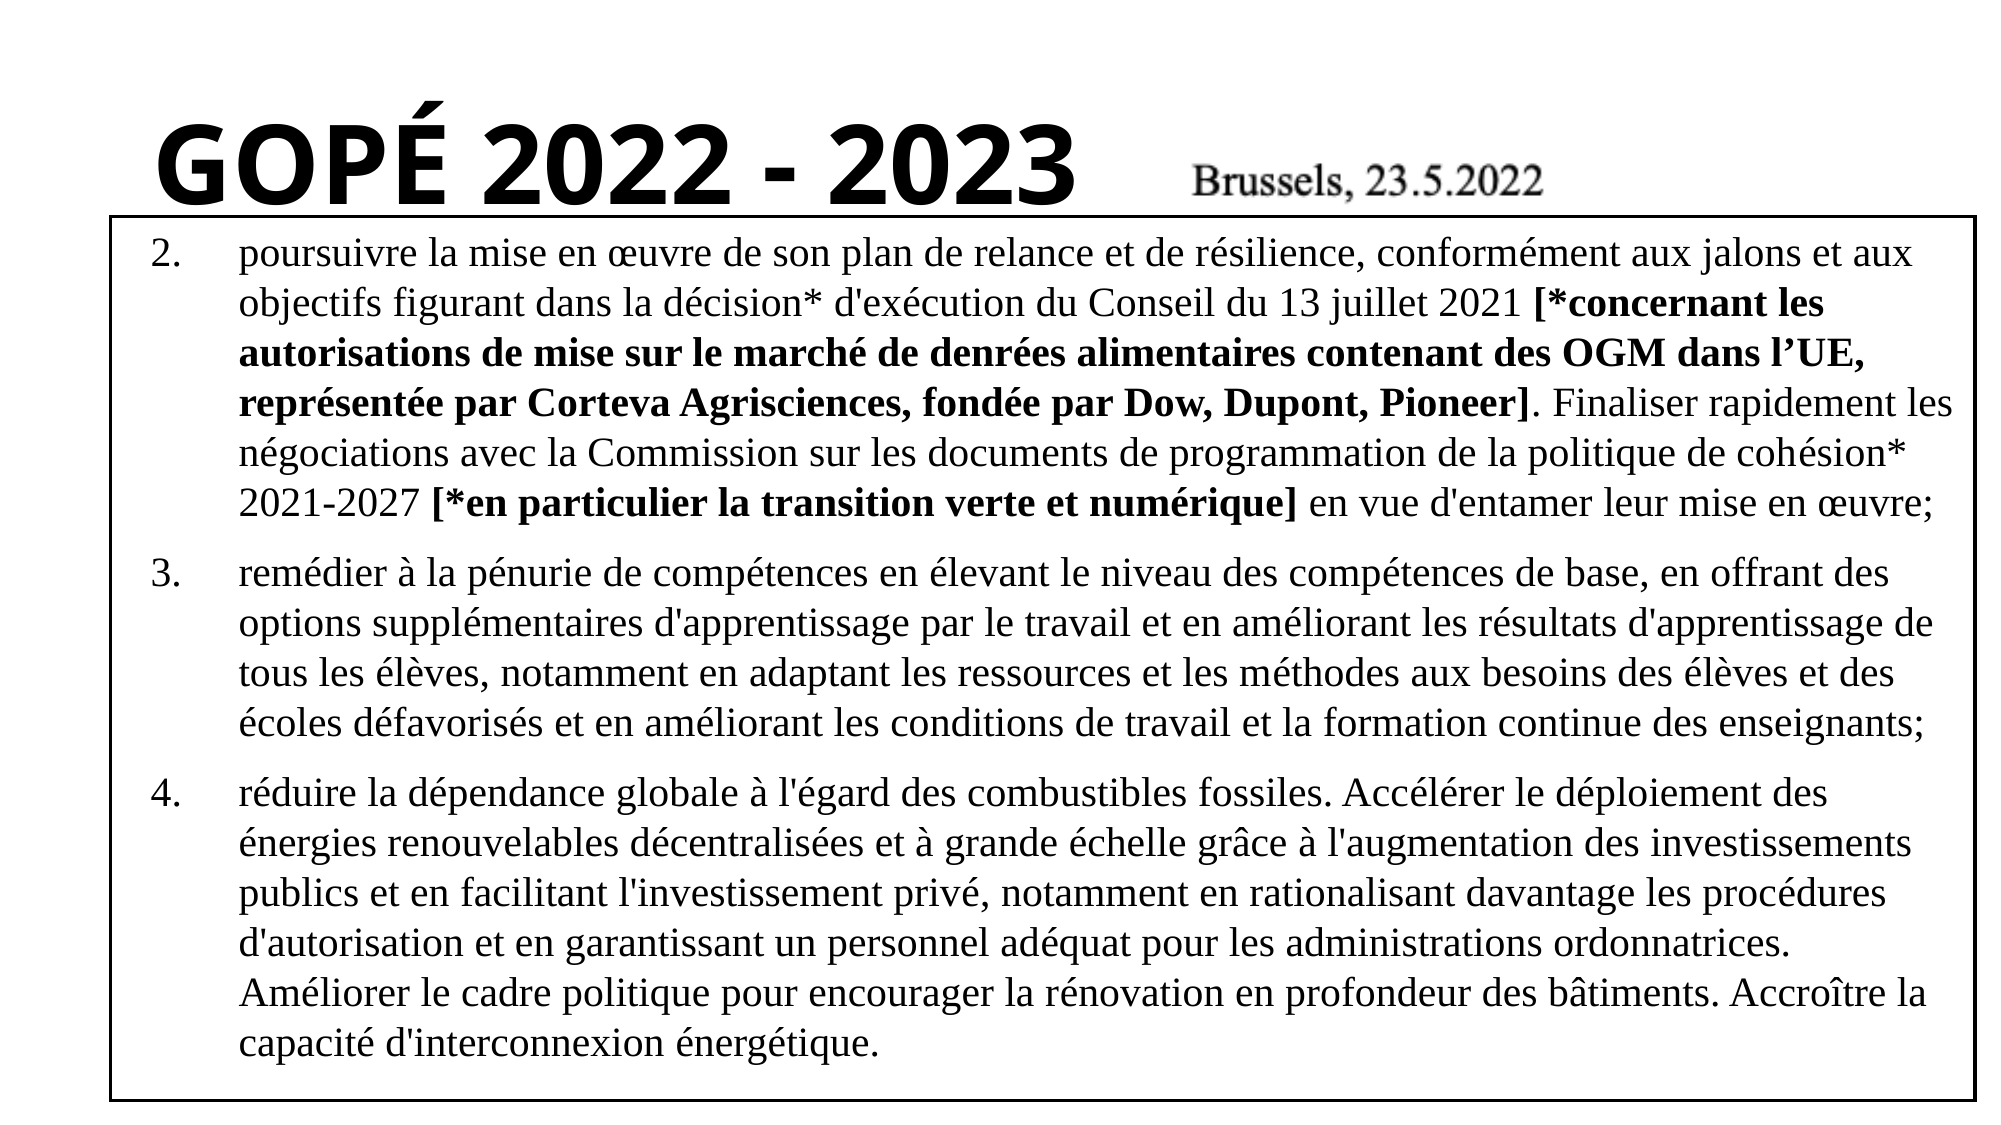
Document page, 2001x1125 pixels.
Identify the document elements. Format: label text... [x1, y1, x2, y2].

text_box 2. poursuivre la mise en œuvre de son plan de relance et de résilience, conformément aux jalons et aux objectifs figurant dans la décision* d'exécution du Conseil du 13 juillet 2021 [*concernant les autorisations de mise sur le marché de denrées alimentaires contenant des OGM dans l’UE, représentée par Corteva Agrisciences, fondée par Dow, Dupont, Pioneer]. Finaliser rapidement les négociations avec la Commission sur les documents de programmation de la politique de cohésion* 2021-2027 [*en particulier la transition verte et numérique] en vue d'entamer leur mise en œuvre; remédier à la pénurie de compétences en élevant le niveau des compétences de base, en offrant des options supplémentaires d'apprentissage par le travail et en améliorant les résultats d'apprentissage de tous les élèves, notamment en adaptant les ressources et les méthodes aux besoins des élèves et des écoles défavorisés et en améliorant les conditions de travail et la formation continue des enseignants; 4. réduire la dépendance globale à l'égard des combustibles fossiles. Accélérer le déploiement des énergies renouvelables décentralisées et à grande échelle grâce à l'augmentation des investissements publics et en facilitant l'investissement privé, notamment en rationalisant davantage les procédures d'autorisation et en garantissant un personnel adéquat pour les administrations ordonnatrices. Améliorer le cadre politique pour encourager la rénovation en profondeur des bâtiments. Accroître la capacité d'interconnexion énergétique. [135, 216, 1975, 1123]
picture [1182, 145, 1552, 215]
title GOPÉ 2022 - 2023 [137, 59, 1863, 215]
